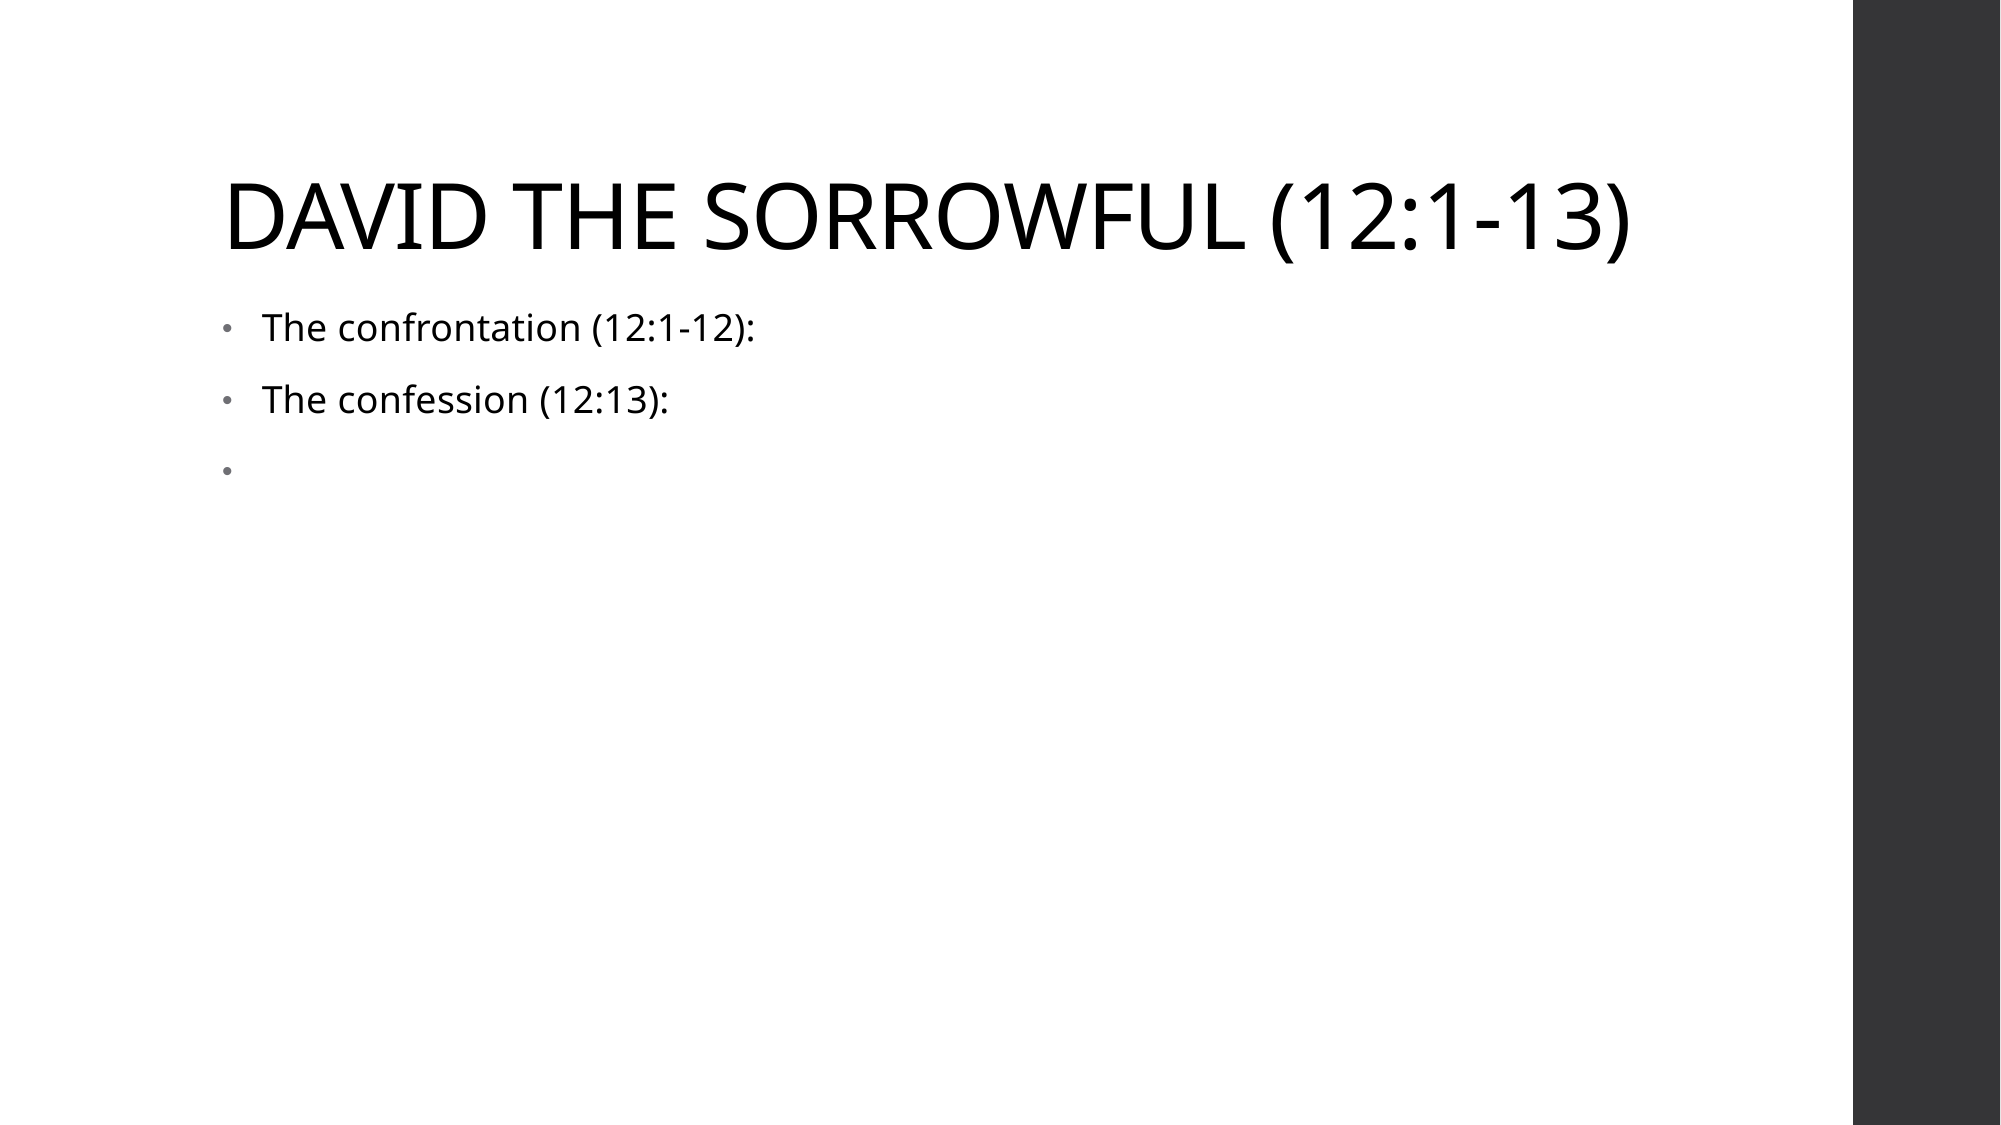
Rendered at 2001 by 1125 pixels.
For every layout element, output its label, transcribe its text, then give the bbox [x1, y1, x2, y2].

list The confrontation (12:1-12): The confession (12:13): [206, 299, 1617, 1014]
title DAVID THE SORROWFUL (12:1-13) [206, 60, 1797, 278]
